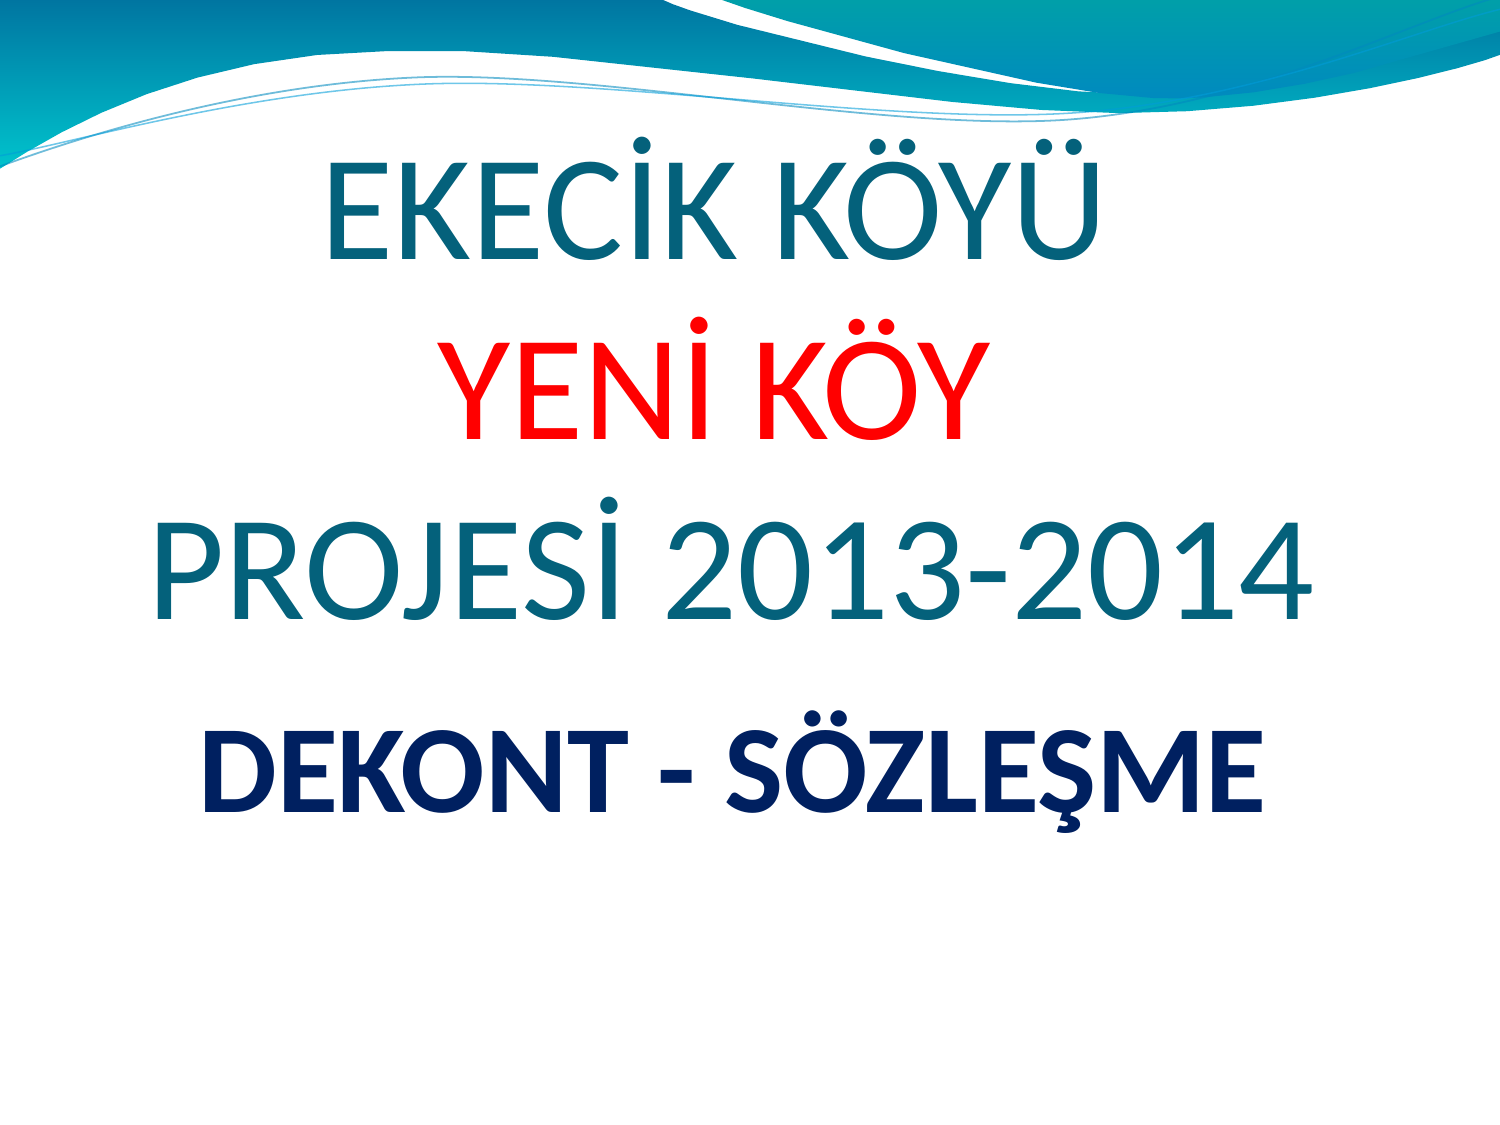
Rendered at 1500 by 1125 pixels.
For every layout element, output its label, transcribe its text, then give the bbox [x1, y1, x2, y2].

subtitle DEKONT - SÖZLEŞME [88, 680, 1377, 988]
title EKECİK KÖYÜ YENİ KÖY PROJESİ 2013-2014 [87, 78, 1376, 681]
